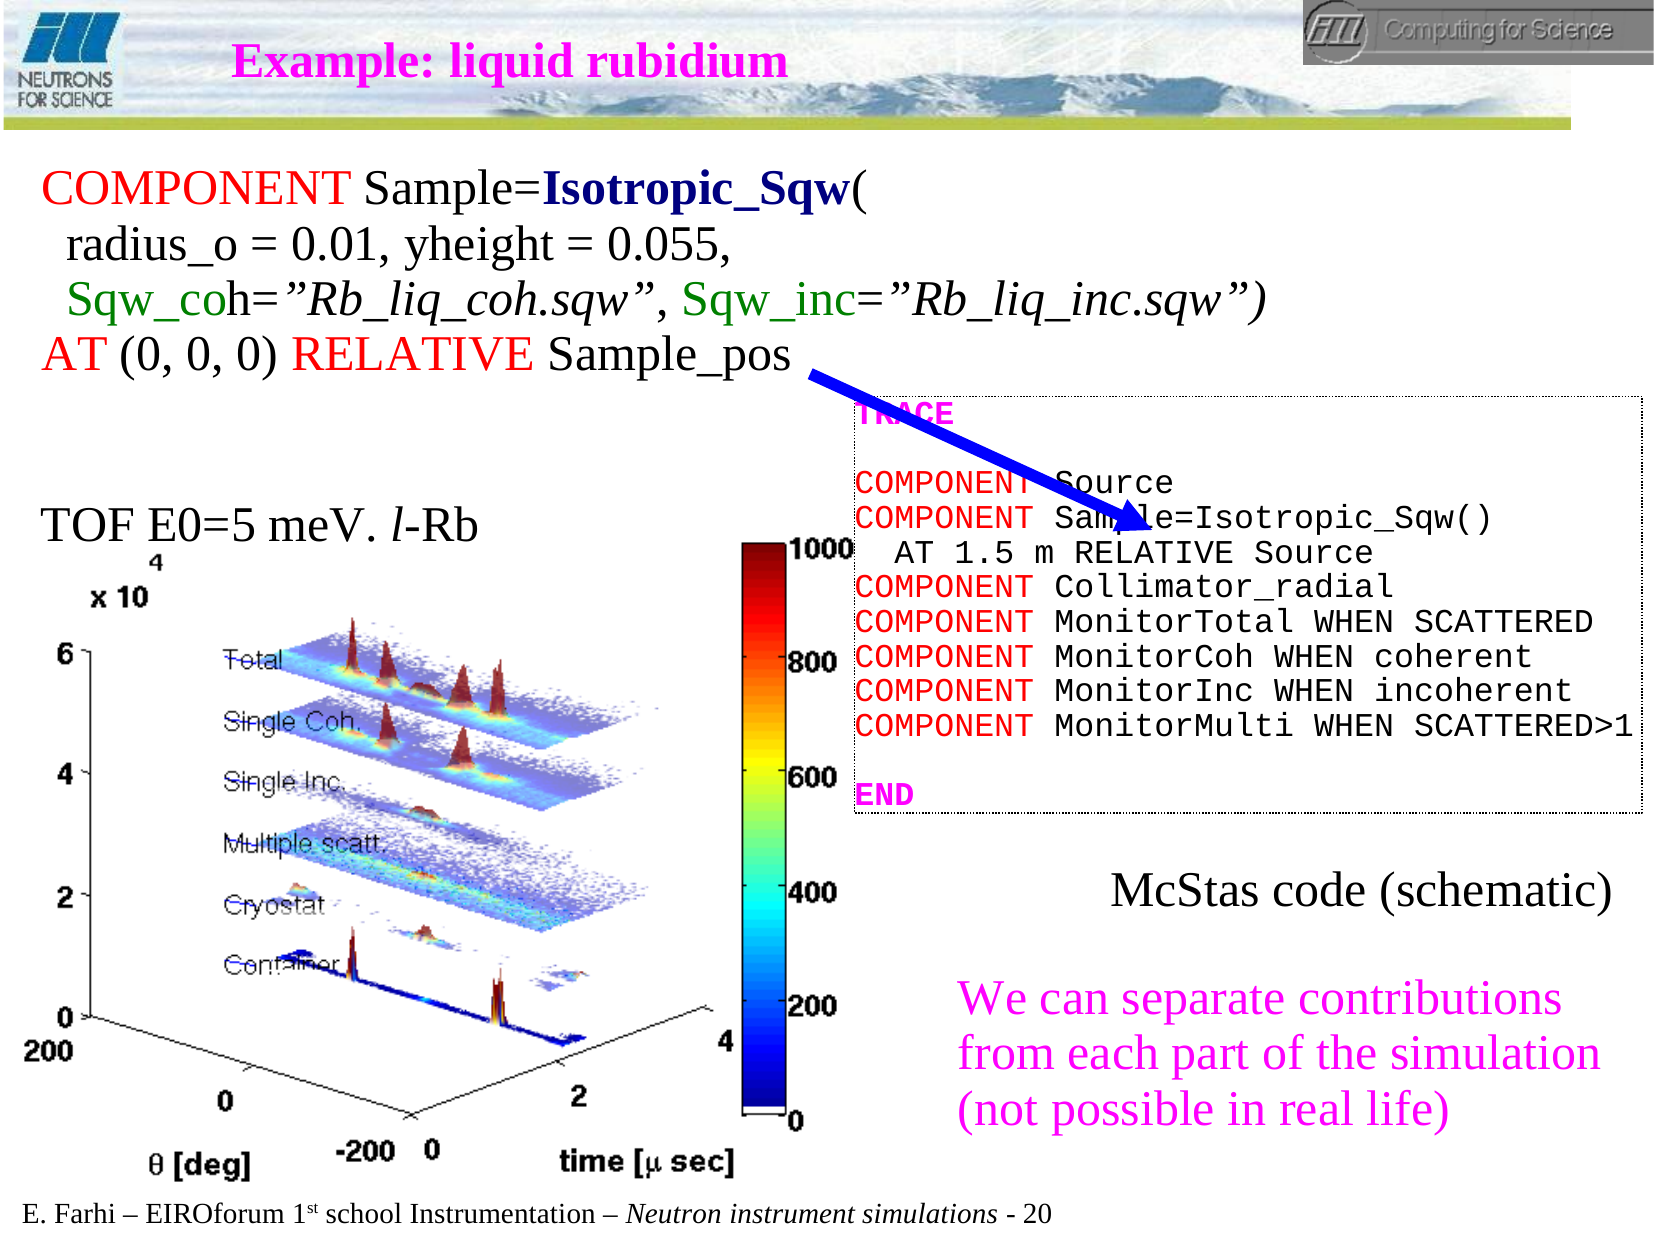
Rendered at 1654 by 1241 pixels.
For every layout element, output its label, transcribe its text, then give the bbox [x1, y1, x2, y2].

text_box COMPONENT Sample=Isotropic_Sqw( radius_o = 0.01, yheight = 0.055, Sqw_coh=”Rb_liq_coh.sqw”, Sqw_inc=”Rb_liq_inc.sqw”) AT (0, 0, 0) RELATIVE Sample_pos [35, 154, 1274, 388]
text_box TOF E0=5 meV. l-Rb [40, 497, 480, 553]
text_box McStas code (schematic) [1110, 862, 1614, 918]
text_box We can separate contributions from each part of the simulation (not possible in real life) [957, 969, 1603, 1136]
picture [3, 0, 1654, 130]
text_box Example: liquid rubidium [231, 32, 791, 88]
text_box TRACE COMPONENT Source COMPONENT Sample=Isotropic_Sqw() AT 1.5 m RELATIVE Source COMPONENT Collimator_radial COMPONENT MonitorTotal WHEN SCATTERED COMPONENT MonitorCoh WHEN coherent COMPONENT MonitorInc WHEN incoherent COMPONENT MonitorMulti WHEN SCATTERED>1 END [854, 396, 1643, 813]
picture [0, 491, 902, 1192]
